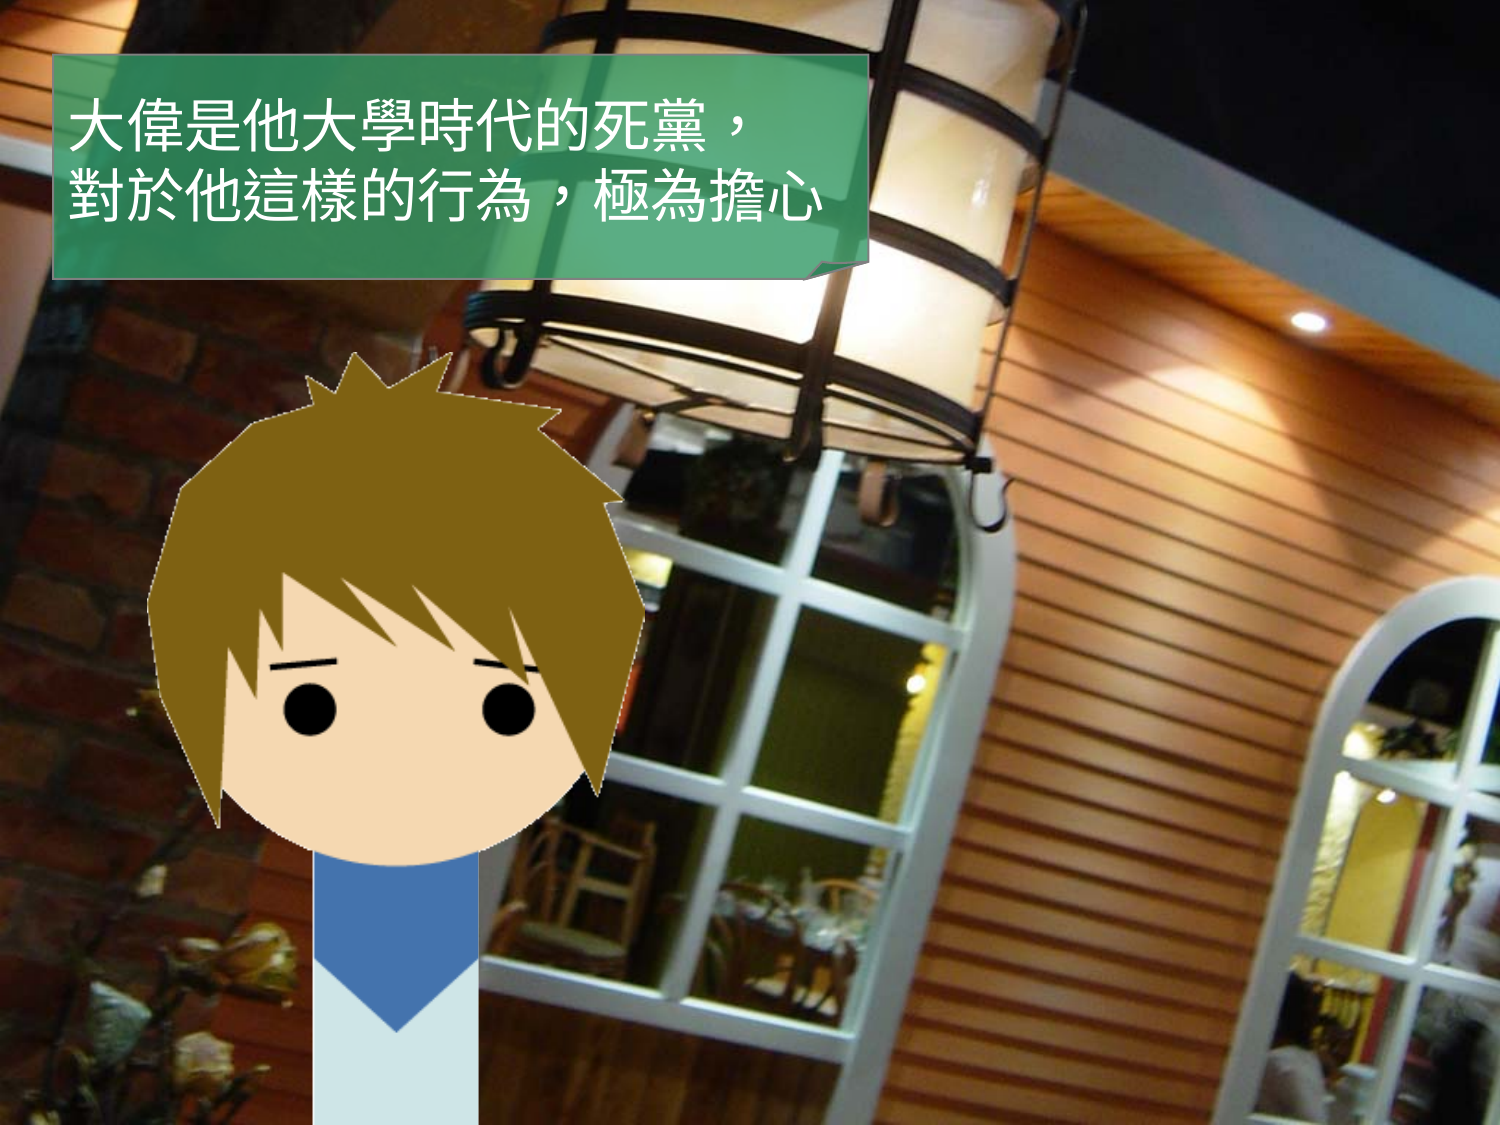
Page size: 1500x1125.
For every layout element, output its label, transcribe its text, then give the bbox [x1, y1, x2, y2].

text_box 大偉是他大學時代的死黨， 對於他這樣的行為，極為擔心 [53, 54, 869, 279]
picture [0, 0, 1500, 1125]
